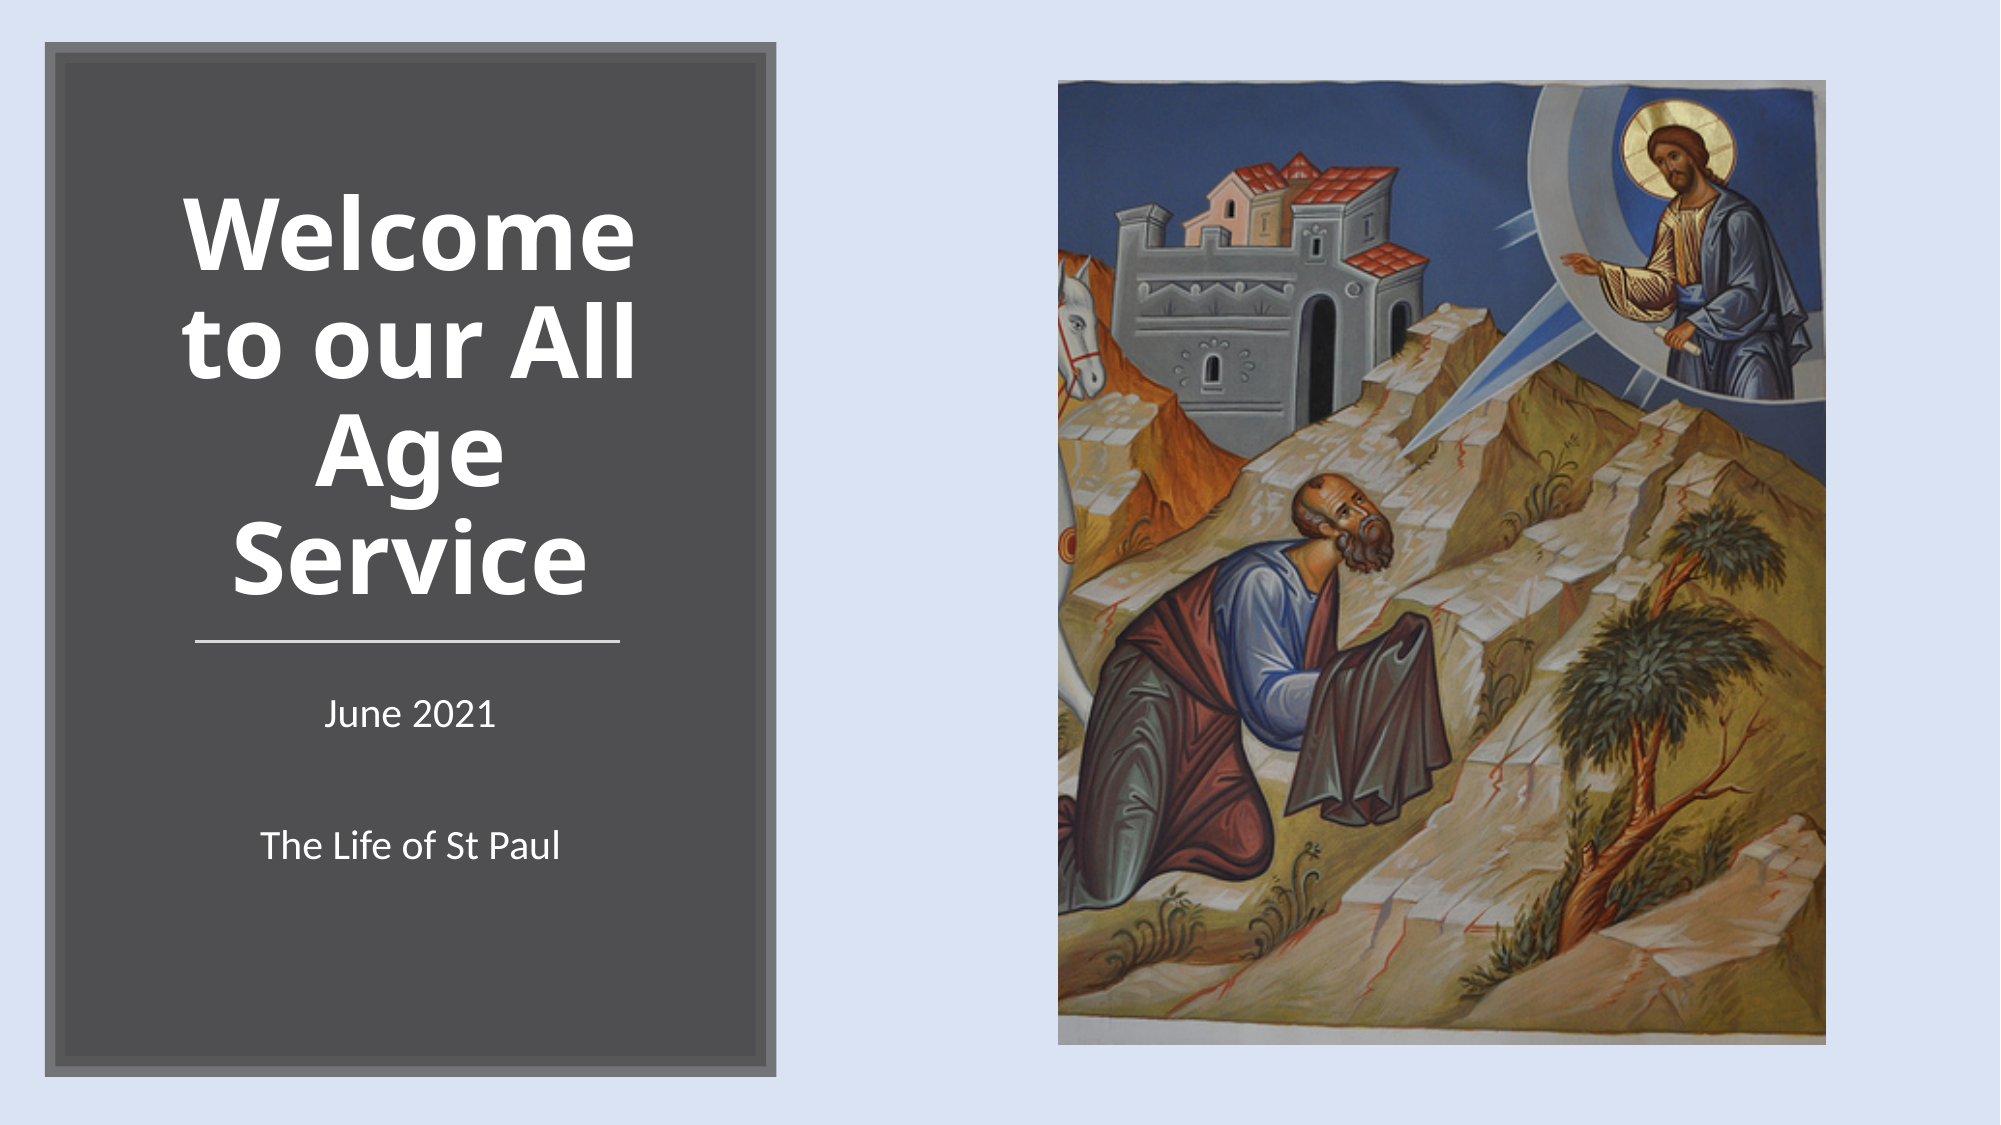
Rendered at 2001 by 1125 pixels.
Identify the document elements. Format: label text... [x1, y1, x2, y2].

subtitle June 2021 The Life of St Paul [110, 684, 711, 935]
title Welcome to our All Age Service [110, 149, 711, 624]
picture [1058, 80, 1826, 1045]
text_box [55, 53, 766, 1066]
